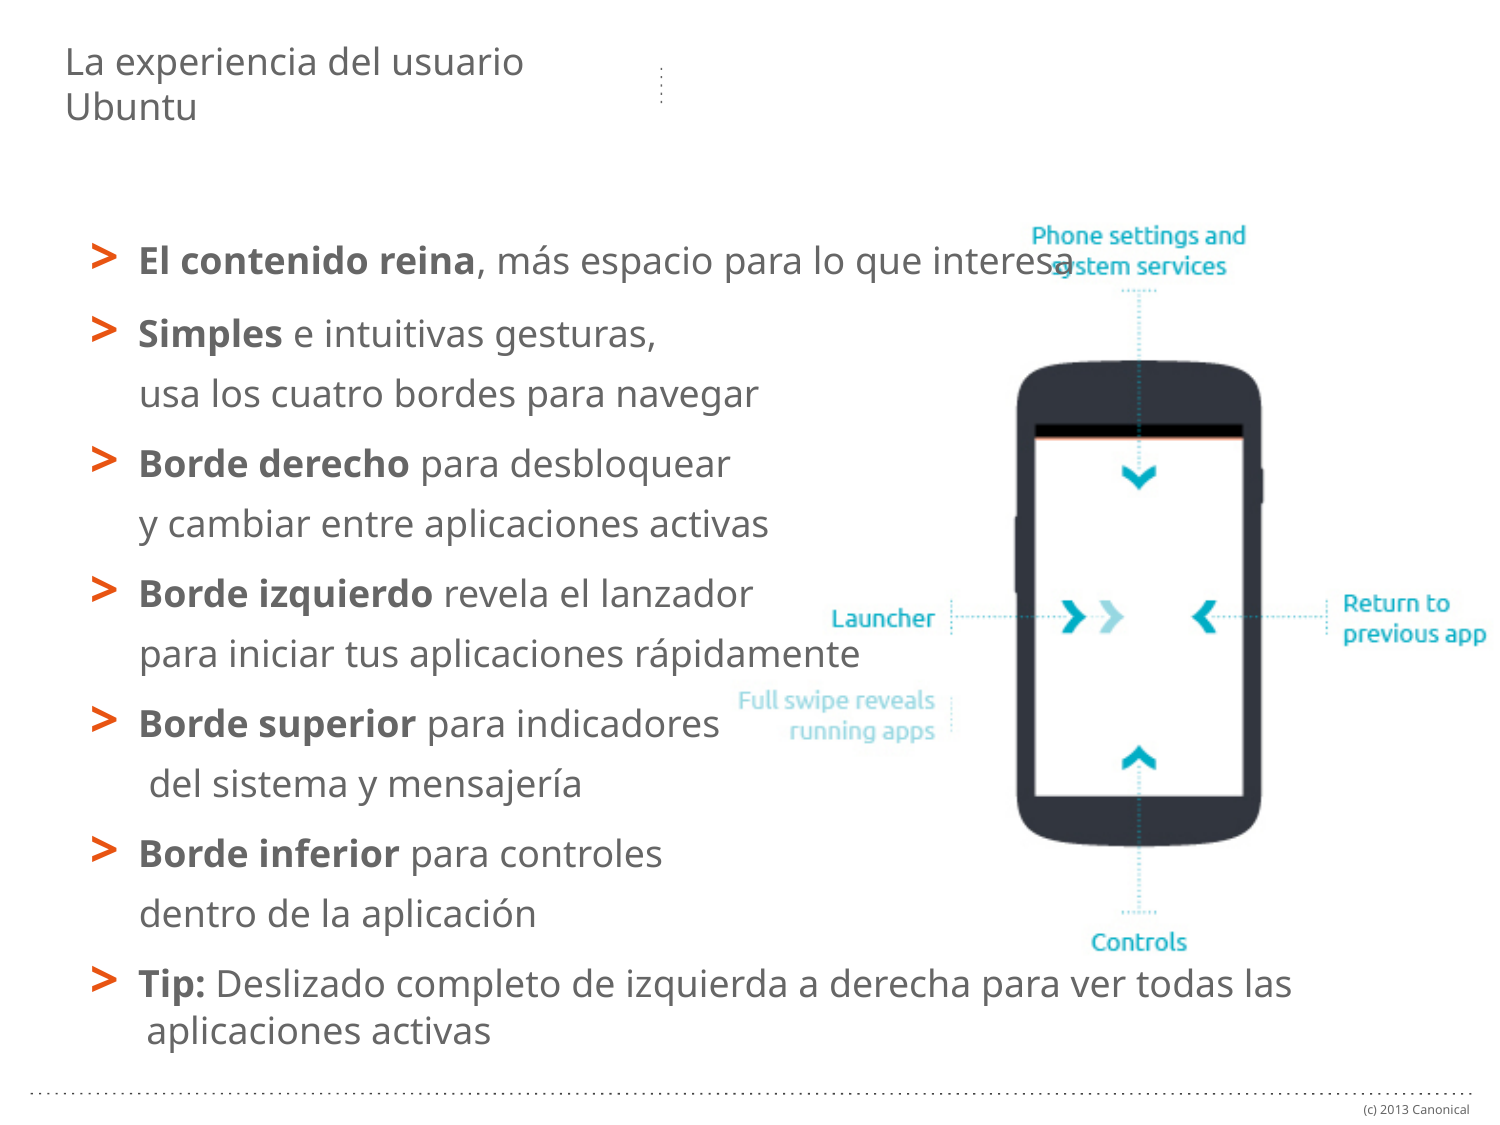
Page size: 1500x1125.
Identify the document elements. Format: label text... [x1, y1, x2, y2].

list > El contenido reina, más espacio para lo que interesa > Simples e intuitivas gesturas, usa los cuatro bordes para navegar > Borde derecho para desbloquear y cambiar entre aplicaciones activas > Borde izquierdo revela el lanzador para iniciar tus aplicaciones rápidamente > Borde superior para indicadores del sistema y mensajería > Borde inferior para controles dentro de la aplicación > Tip: Deslizado completo de izquierda a derecha para ver todas las aplicaciones activas [75, 209, 1425, 1078]
text_box (c) 2013 Canonical [19, 1099, 1485, 1119]
picture [625, 178, 1500, 1016]
title La experiencia del usuario Ubuntu [49, 53, 674, 114]
